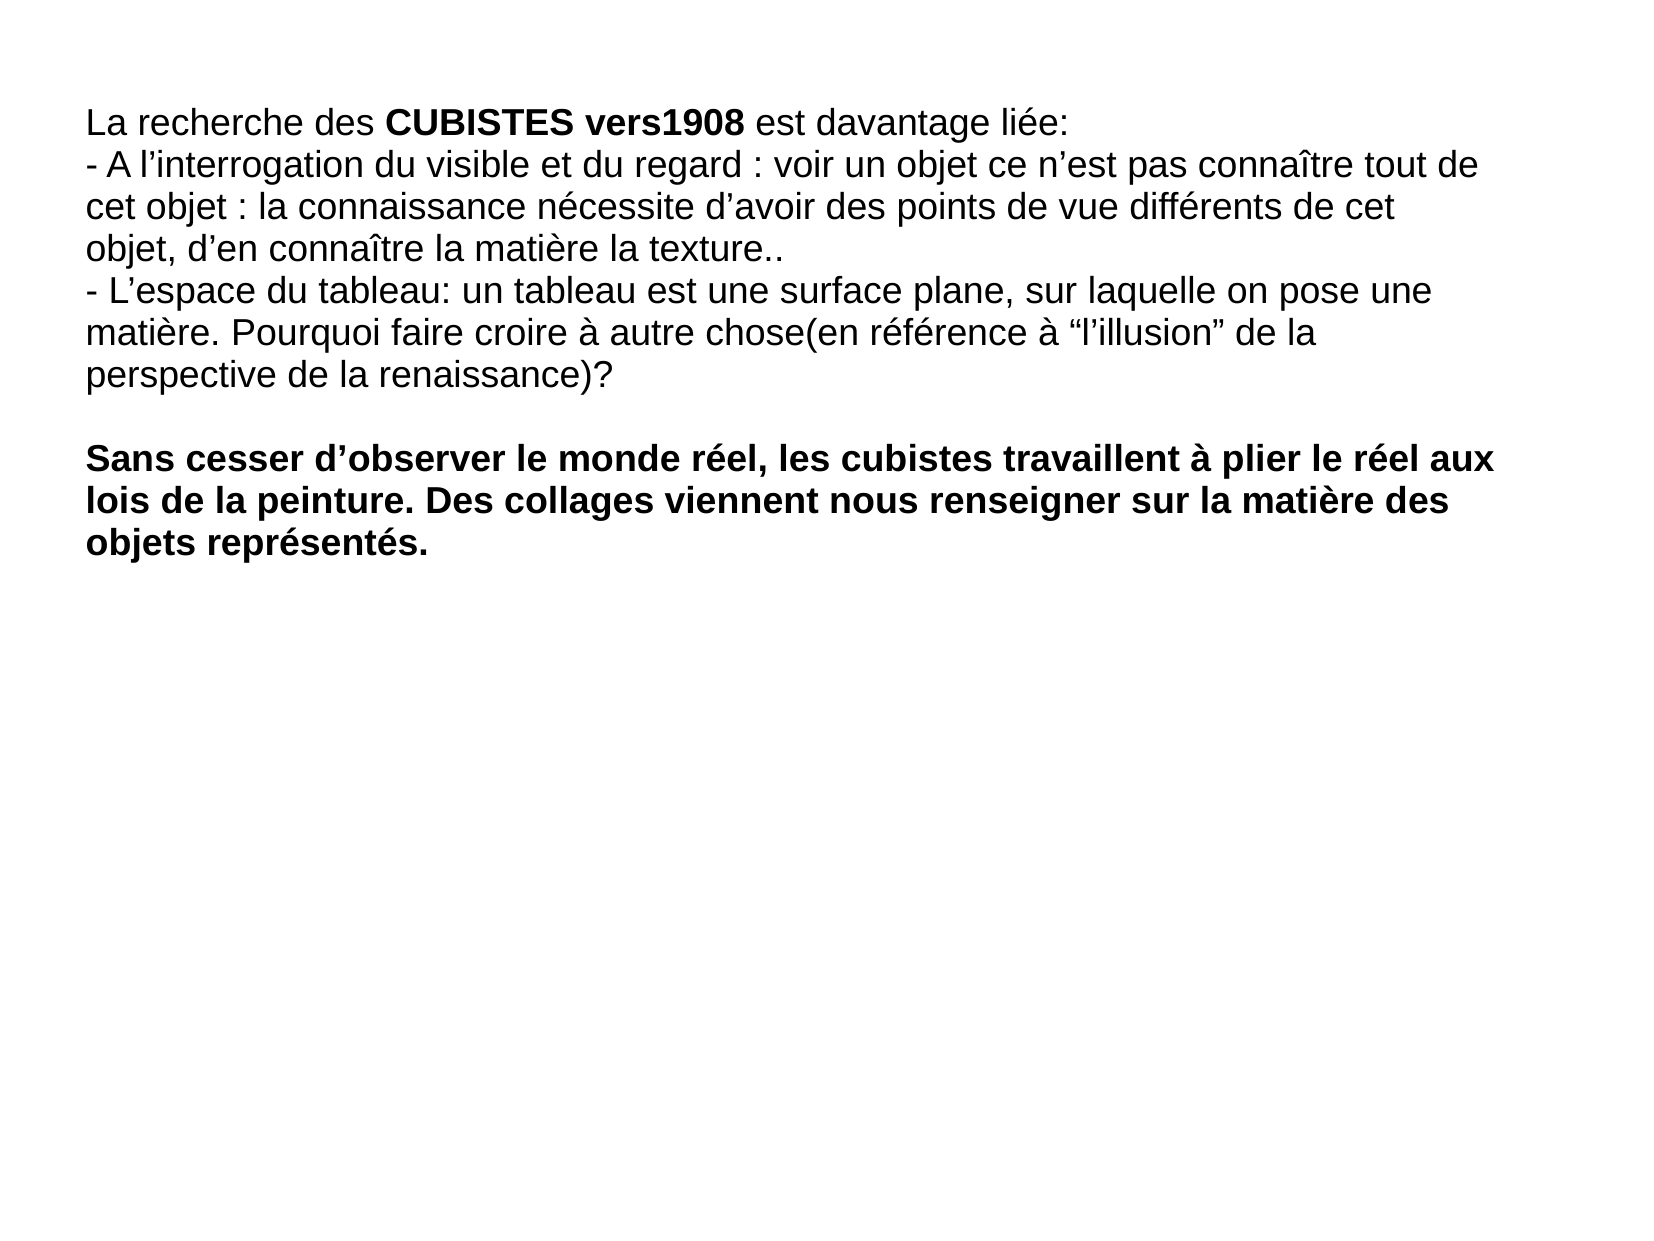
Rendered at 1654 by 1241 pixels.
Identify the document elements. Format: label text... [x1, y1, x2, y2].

text_box La recherche des CUBISTES vers1908 est davantage liée: - A l’interrogation du visible et du regard : voir un objet ce n’est pas connaître tout de cet objet : la connaissance nécessite d’avoir des points de vue différents de cet objet, d’en connaître la matière la texture.. - L’espace du tableau: un tableau est une surface plane, sur laquelle on pose une matière. Pourquoi faire croire à autre chose(en référence à “l’illusion” de la perspective de la renaissance)? Sans cesser d’observer le monde réel, les cubistes travaillent à plier le réel aux lois de la peinture. Des collages viennent nous renseigner sur la matière des objets représentés. [70, 94, 1512, 577]
